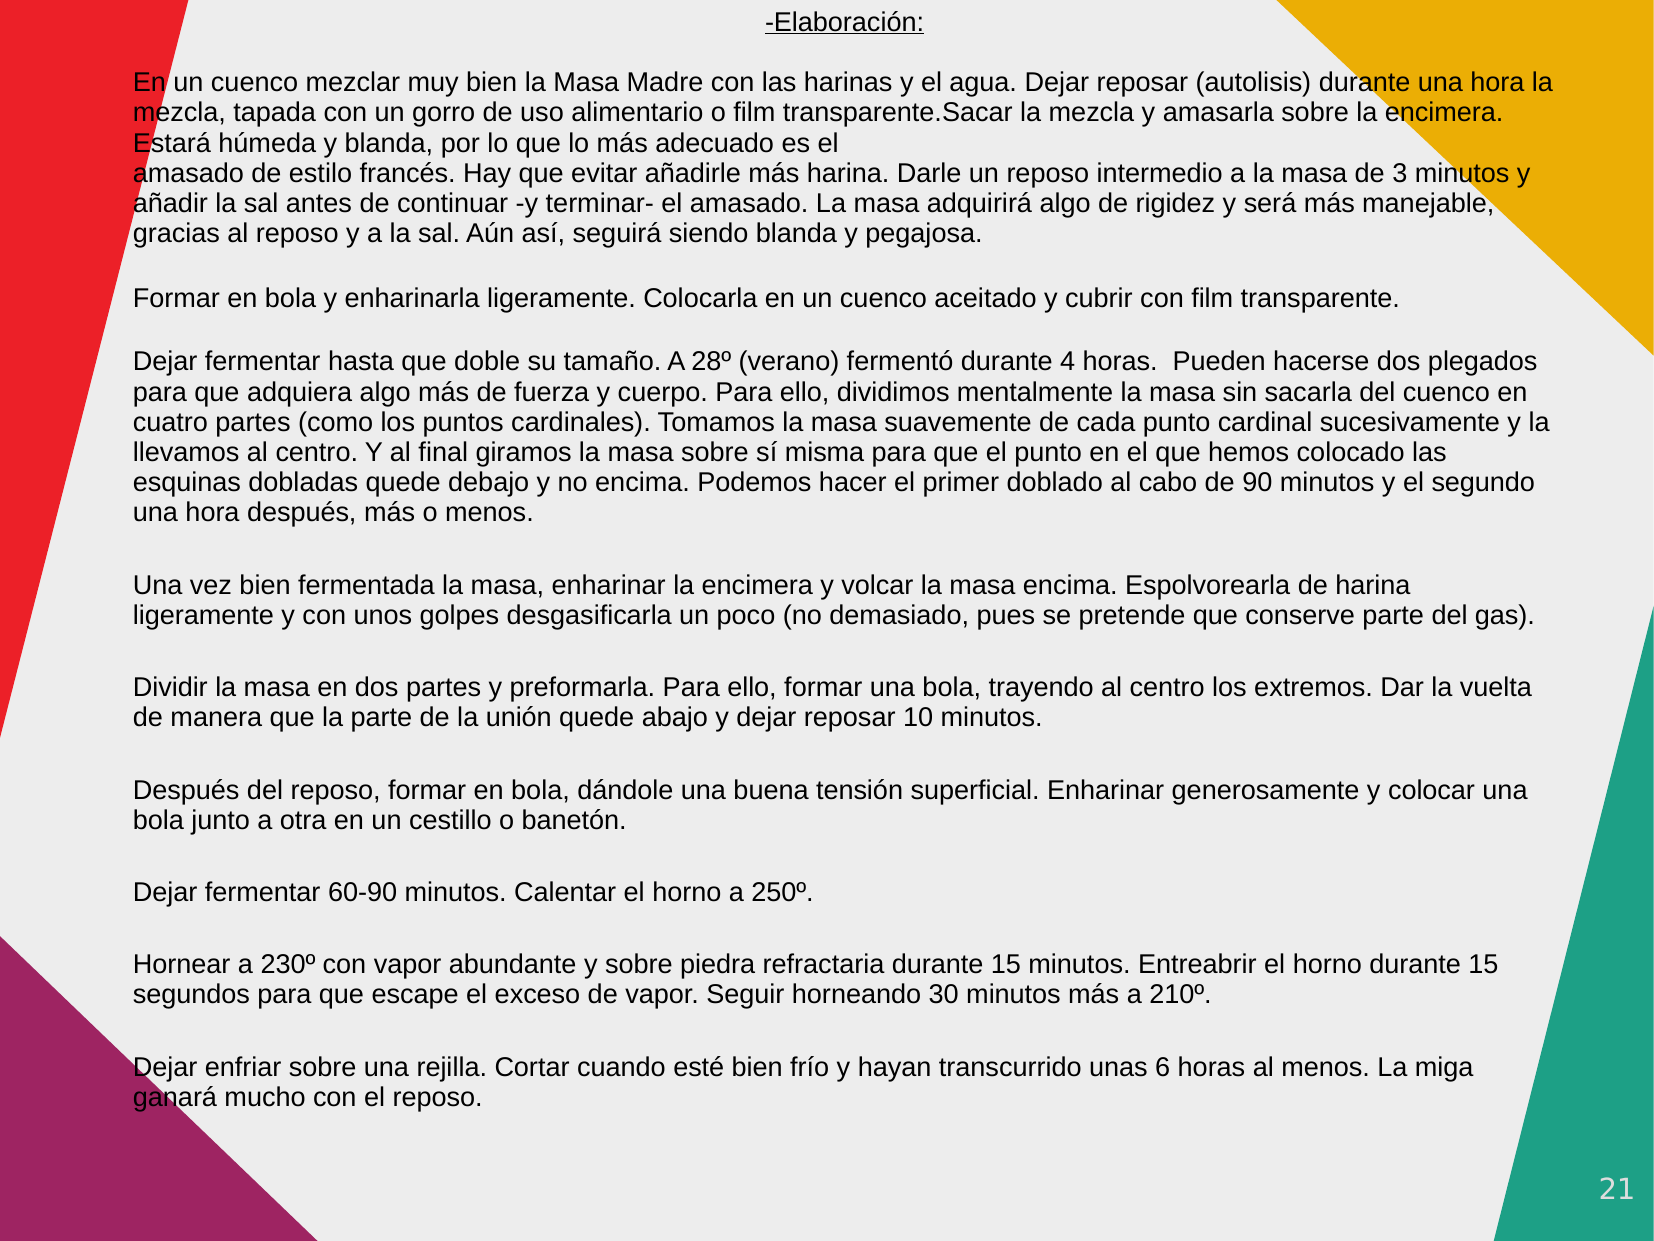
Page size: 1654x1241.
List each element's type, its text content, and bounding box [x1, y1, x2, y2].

text_box -Elaboración: En un cuenco mezclar muy bien la Masa Madre con las harinas y el agua. Dejar reposar (autolisis) durante una hora la mezcla, tapada con un gorro de uso alimentario o film transparente.Sacar la mezcla y amasarla sobre la encimera. Estará húmeda y blanda, por lo que lo más adecuado es el amasado de estilo francés. Hay que evitar añadirle más harina. Darle un reposo intermedio a la masa de 3 minutos y añadir la sal antes de continuar -y terminar- el amasado. La masa adquirirá algo de rigidez y será más manejable, gracias al reposo y a la sal. Aún así, seguirá siendo blanda y pegajosa. Formar en bola y enharinarla ligeramente. Colocarla en un cuenco aceitado y cubrir con film transparente. Dejar fermentar hasta que doble su tamaño. A 28º (verano) fermentó durante 4 horas. Pueden hacerse dos plegados para que adquiera algo más de fuerza y cuerpo. Para ello, dividimos mentalmente la masa sin sacarla del cuenco en cuatro partes (como los puntos cardinales). Tomamos la masa suavemente de cada punto cardinal sucesivamente y la llevamos al centro. Y al final giramos la masa sobre sí misma para que el punto en el que hemos colocado las esquinas dobladas quede debajo y no encima. Podemos hacer el primer doblado al cabo de 90 minutos y el segundo una hora después, más o menos. Una vez bien fermentada la masa, enharinar la encimera y volcar la masa encima. Espolvorearla de harina ligeramente y con unos golpes desgasificarla un poco (no demasiado, pues se pretende que conserve parte del gas). Dividir la masa en dos partes y preformarla. Para ello, formar una bola, trayendo al centro los extremos. Dar la vuelta de manera que la parte de la unión quede abajo y dejar reposar 10 minutos. Después del reposo, formar en bola, dándole una buena tensión superficial. Enharinar generosamente y colocar una bola junto a otra en un cestillo o banetón. Dejar fermentar 60-90 minutos. Calentar el horno a 250º. Hornear a 230º con vapor abundante y sobre piedra refractaria durante 15 minutos. Entreabrir el horno durante 15 segundos para que escape el exceso de vapor. Seguir horneando 30 minutos más a 210º. Dejar enfriar sobre una rejilla. Cortar cuando esté bien frío y hayan transcurrido unas 6 horas al menos. La miga ganará mucho con el reposo. [118, 0, 1571, 1220]
